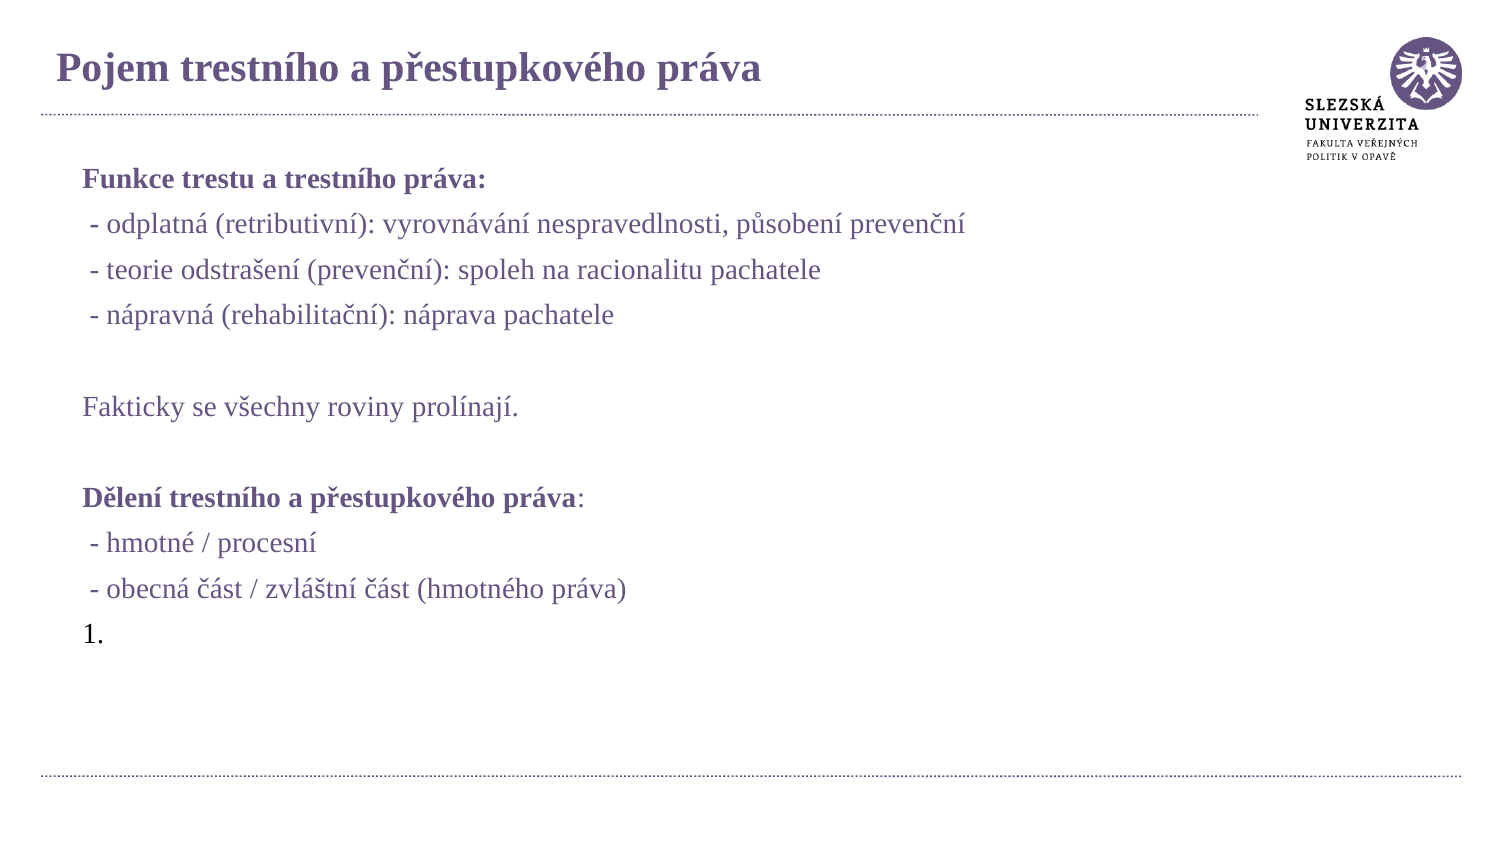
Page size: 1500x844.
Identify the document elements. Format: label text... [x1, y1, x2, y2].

text_box Funkce trestu a trestního práva: - odplatná (retributivní): vyrovnávání nespravedlnosti, působení prevenční - teorie odstrašení (prevenční): spoleh na racionalitu pachatele - nápravná (rehabilitační): náprava pachatele Fakticky se všechny roviny prolínají. Dělení trestního a přestupkového práva: - hmotné / procesní - obecná část / zvláštní část (hmotného práva) [67, 154, 1292, 746]
title Pojem trestního a přestupkového práva [41, 32, 786, 116]
